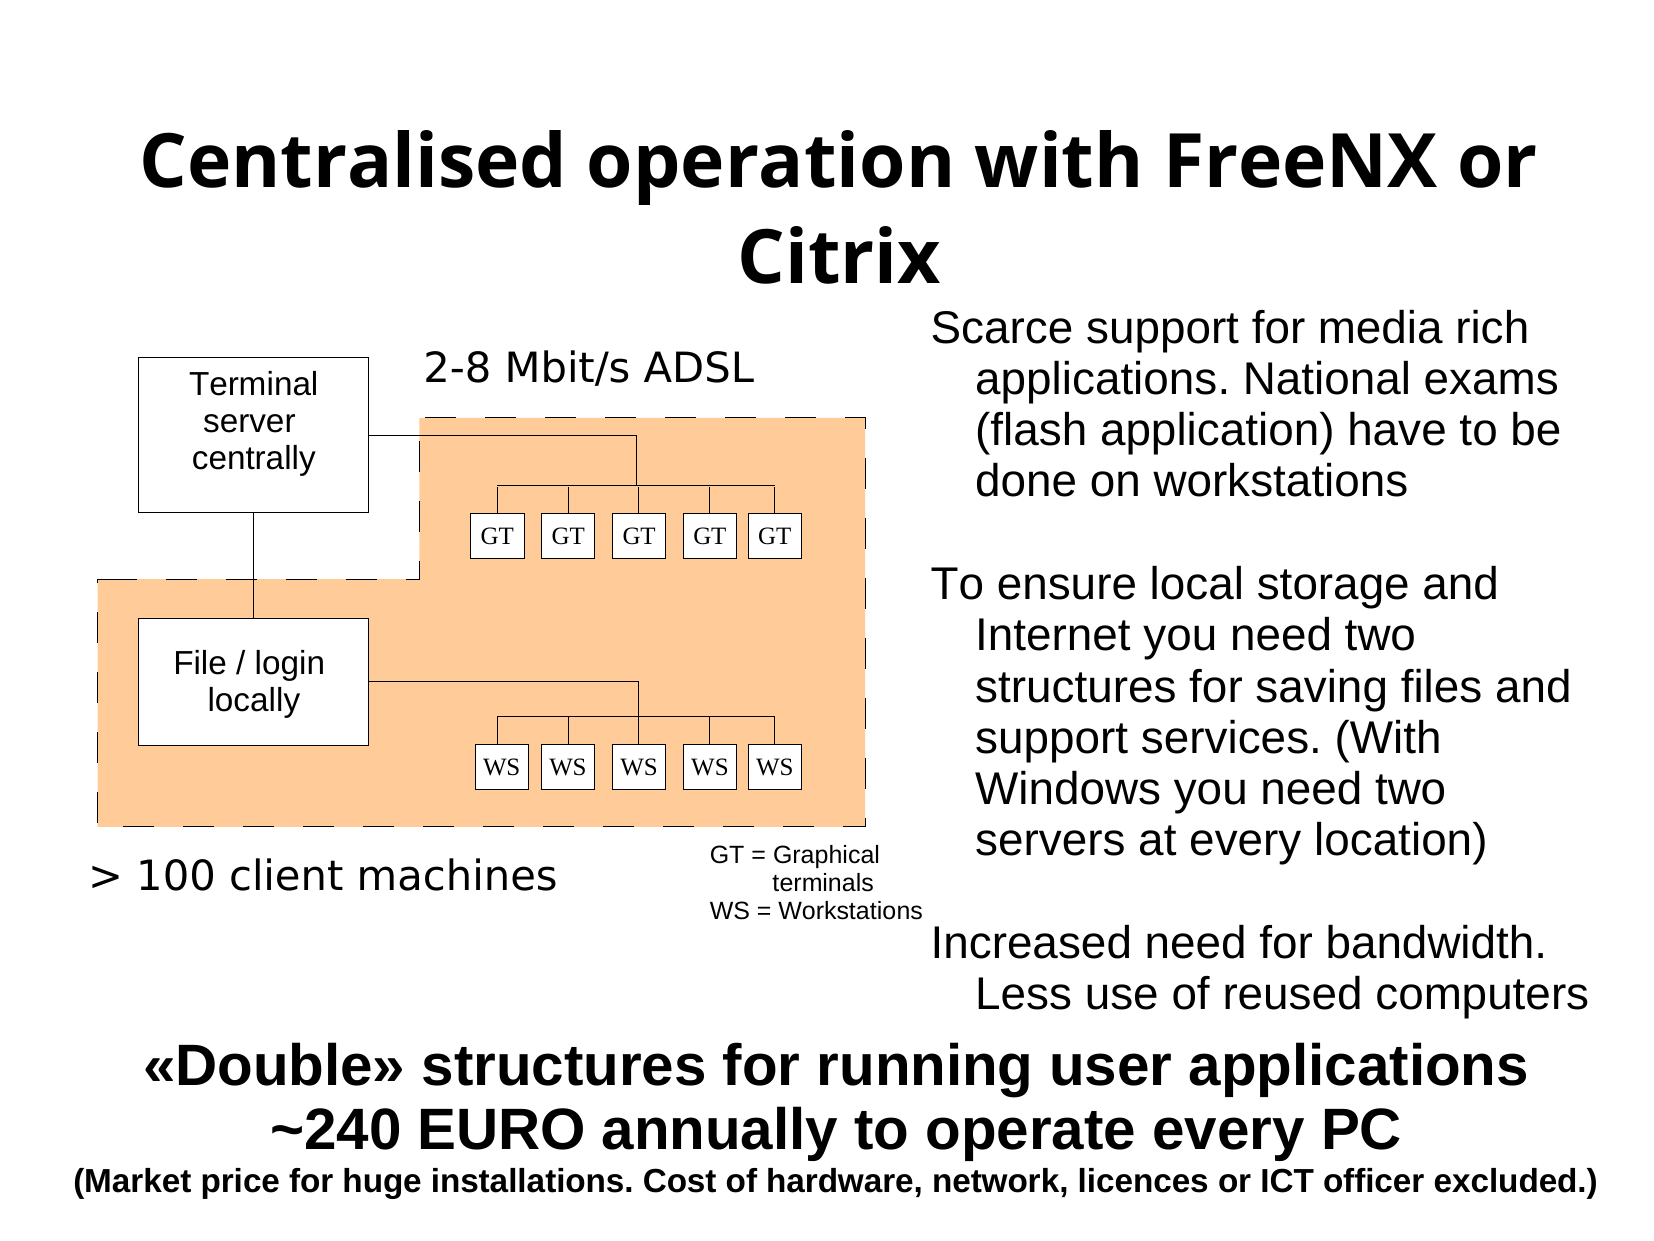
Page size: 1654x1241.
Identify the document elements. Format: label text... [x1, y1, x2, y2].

text_box WS [748, 744, 802, 790]
text_box 2-8 Mbit/s ADSL [423, 343, 820, 396]
text_box WS [683, 744, 737, 790]
title Centralised operation with FreeNX or Citrix [68, 104, 1611, 310]
text_box [97, 417, 866, 827]
text_box GT [748, 513, 802, 559]
text_box File / login locally [138, 618, 369, 746]
text_box WS [612, 744, 666, 790]
text_box GT [612, 513, 666, 559]
text_box WS [541, 744, 595, 790]
text_box GT [541, 513, 595, 559]
text_box GT [683, 513, 737, 559]
text_box GT = Graphical terminals WS = Workstations [709, 840, 924, 935]
text_box > 100 client machines [88, 852, 709, 917]
text_box WS [475, 744, 529, 790]
text_box Terminal server centrally [138, 357, 369, 513]
text_box Scarce support for media rich applications. National exams (flash application) have to be done on workstations To ensure local storage and Internet you need two structures for saving files and support services. (With Windows you need two servers at every location) Increased need for bandwidth. Less use of reused computers [930, 301, 1595, 1020]
text_box GT [470, 513, 525, 559]
text_box «Double» structures for running user applications ~240 EURO annually to operate every PC (Market price for huge installations. Cost of hardware, network, licences or ICT officer excluded.) [55, 1032, 1618, 1226]
